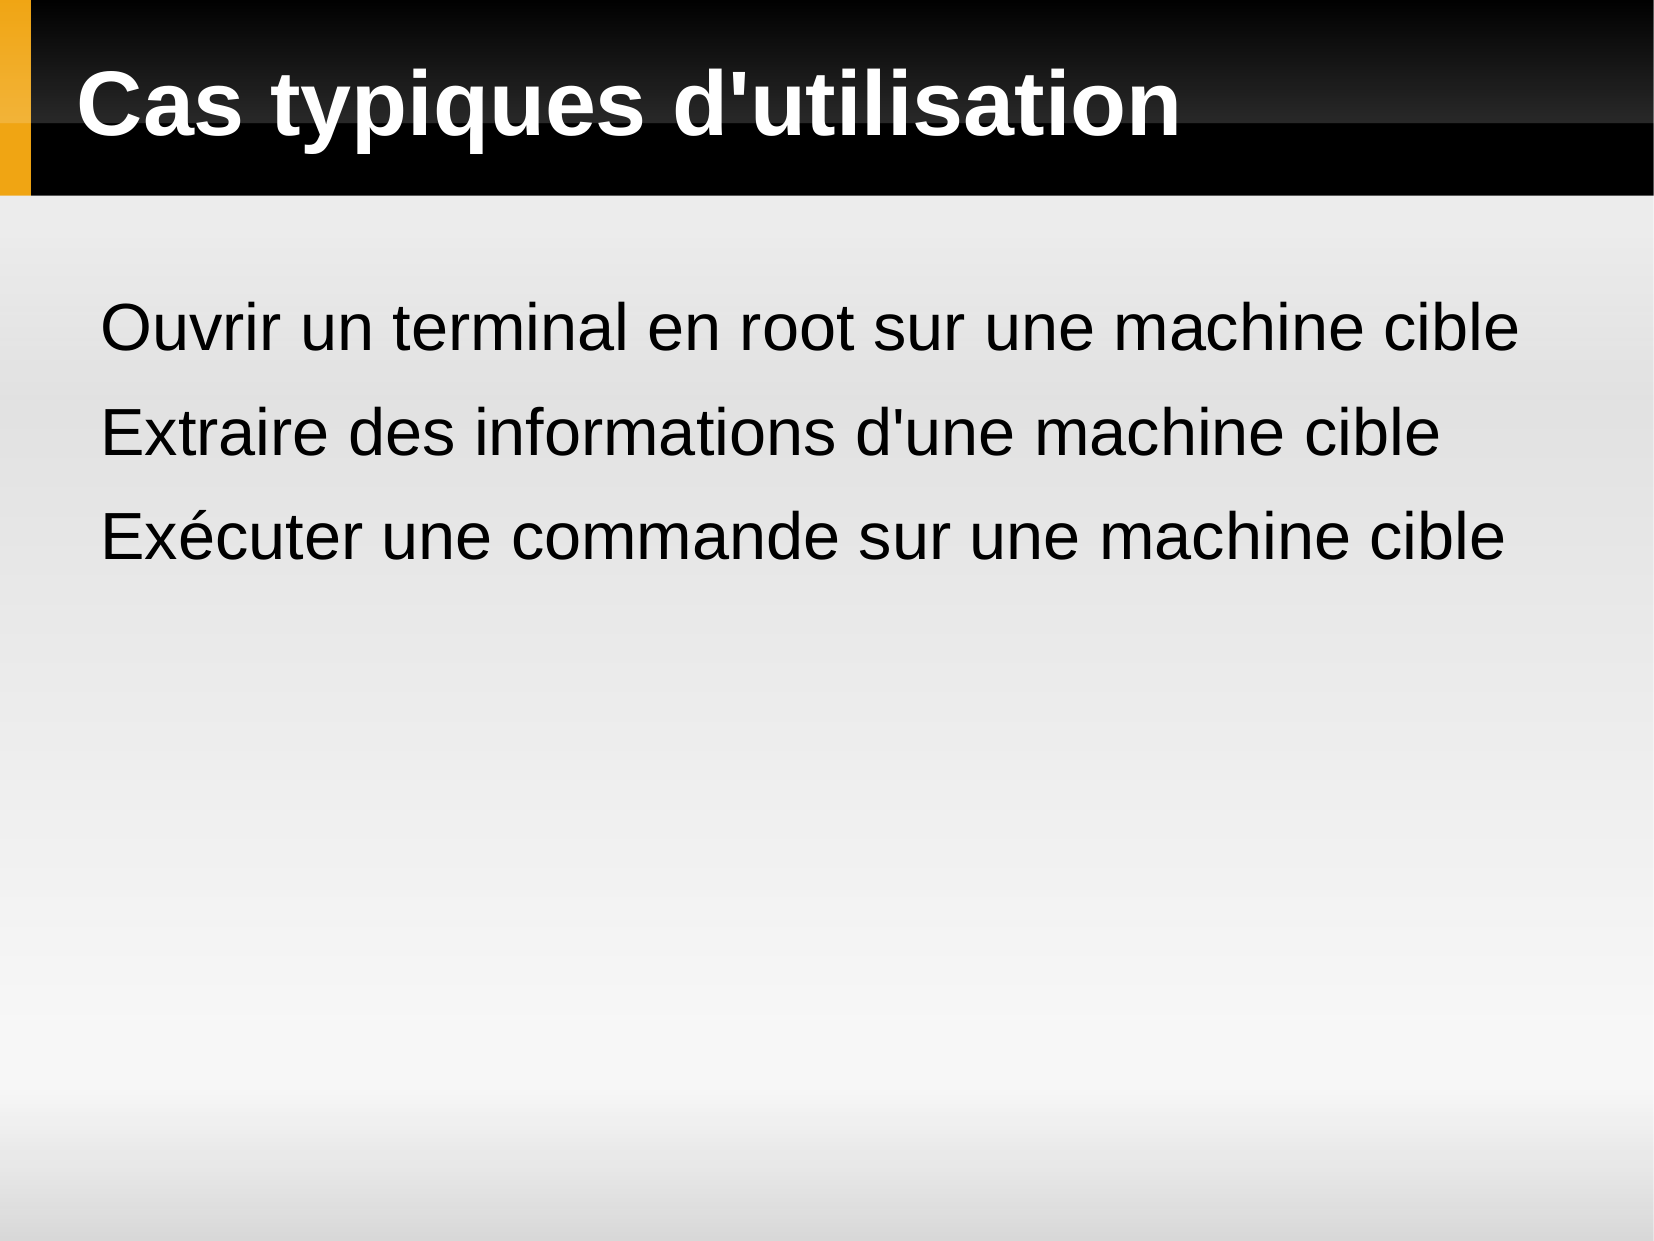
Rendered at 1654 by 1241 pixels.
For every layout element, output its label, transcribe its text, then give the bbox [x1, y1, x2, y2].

title Cas typiques d'utilisation [76, 7, 1565, 200]
list Ouvrir un terminal en root sur une machine cible Extraire des informations d'une machine cible Exécuter une commande sur une machine cible [82, 290, 1571, 1094]
picture [0, 0, 1654, 1241]
